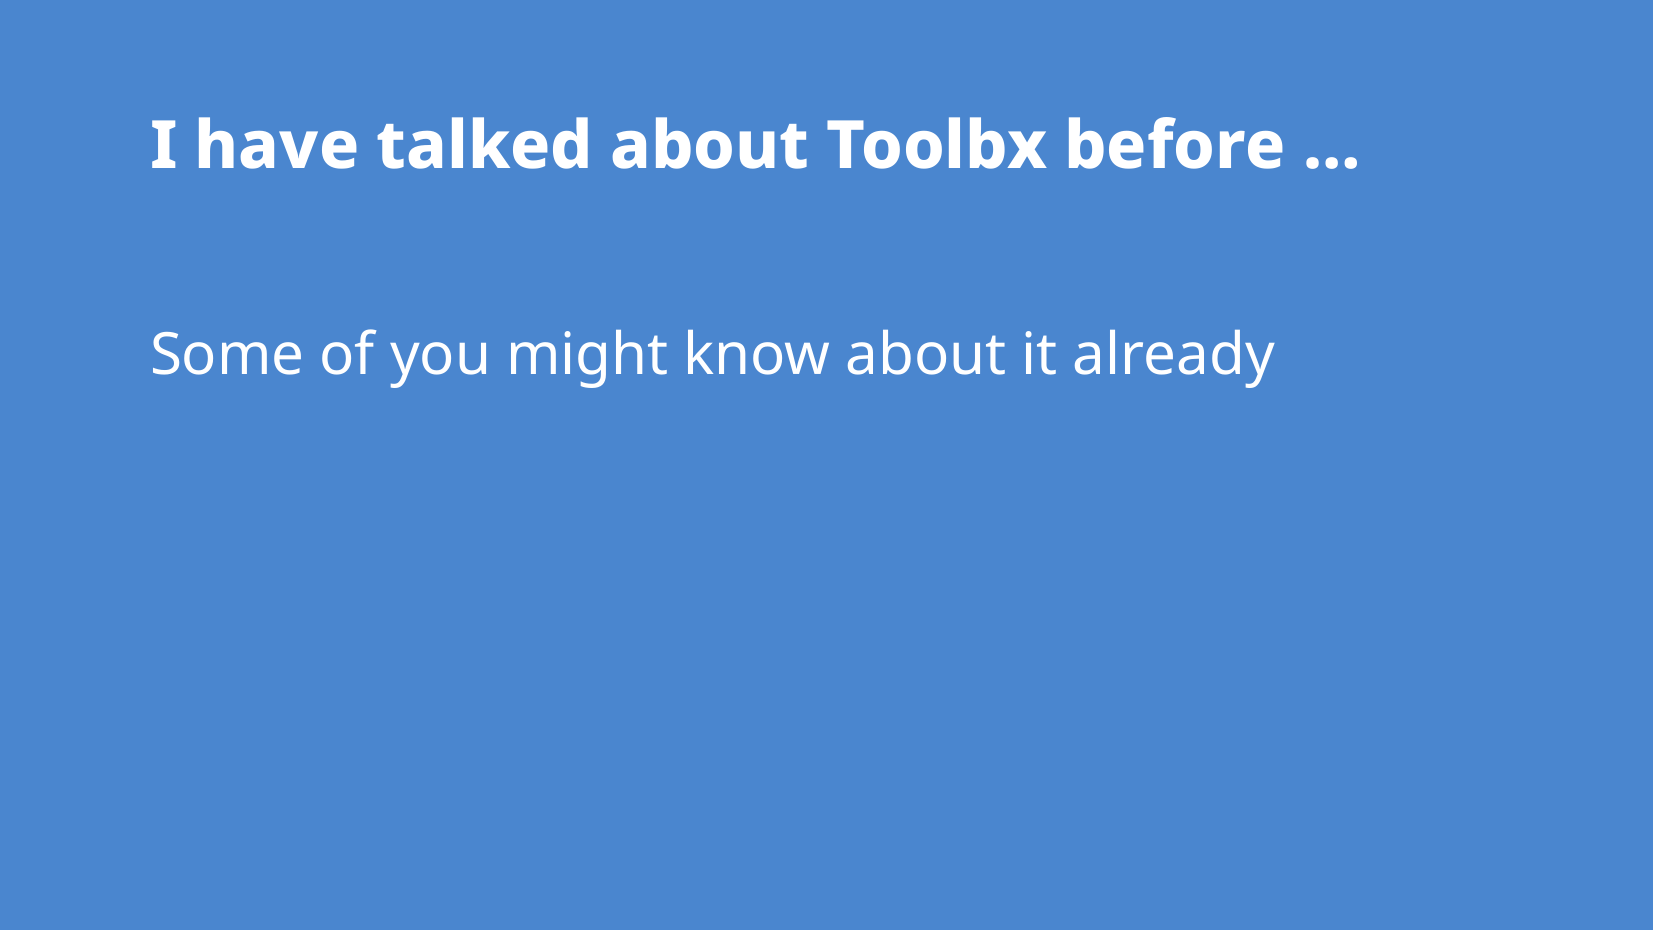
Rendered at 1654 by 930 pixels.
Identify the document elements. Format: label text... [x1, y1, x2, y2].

subtitle Some of you might know about it already [150, 272, 1501, 812]
title I have talked about Toolbx before … [150, 107, 1501, 188]
